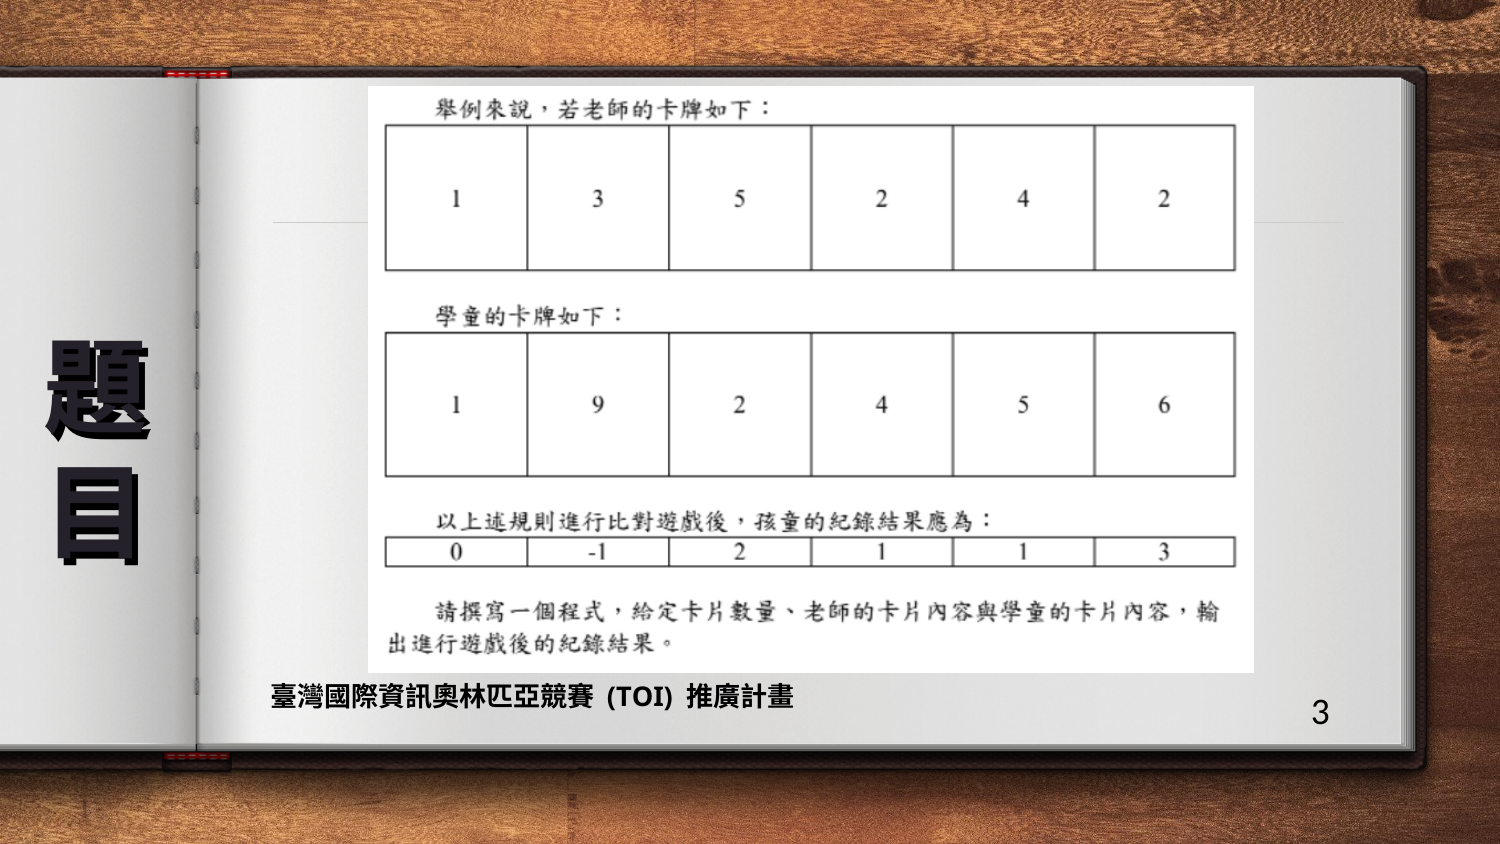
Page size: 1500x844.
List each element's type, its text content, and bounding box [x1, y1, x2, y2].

text_box [1295, 672, 1386, 737]
picture [368, 86, 1254, 673]
title 題 目 [28, 306, 210, 552]
